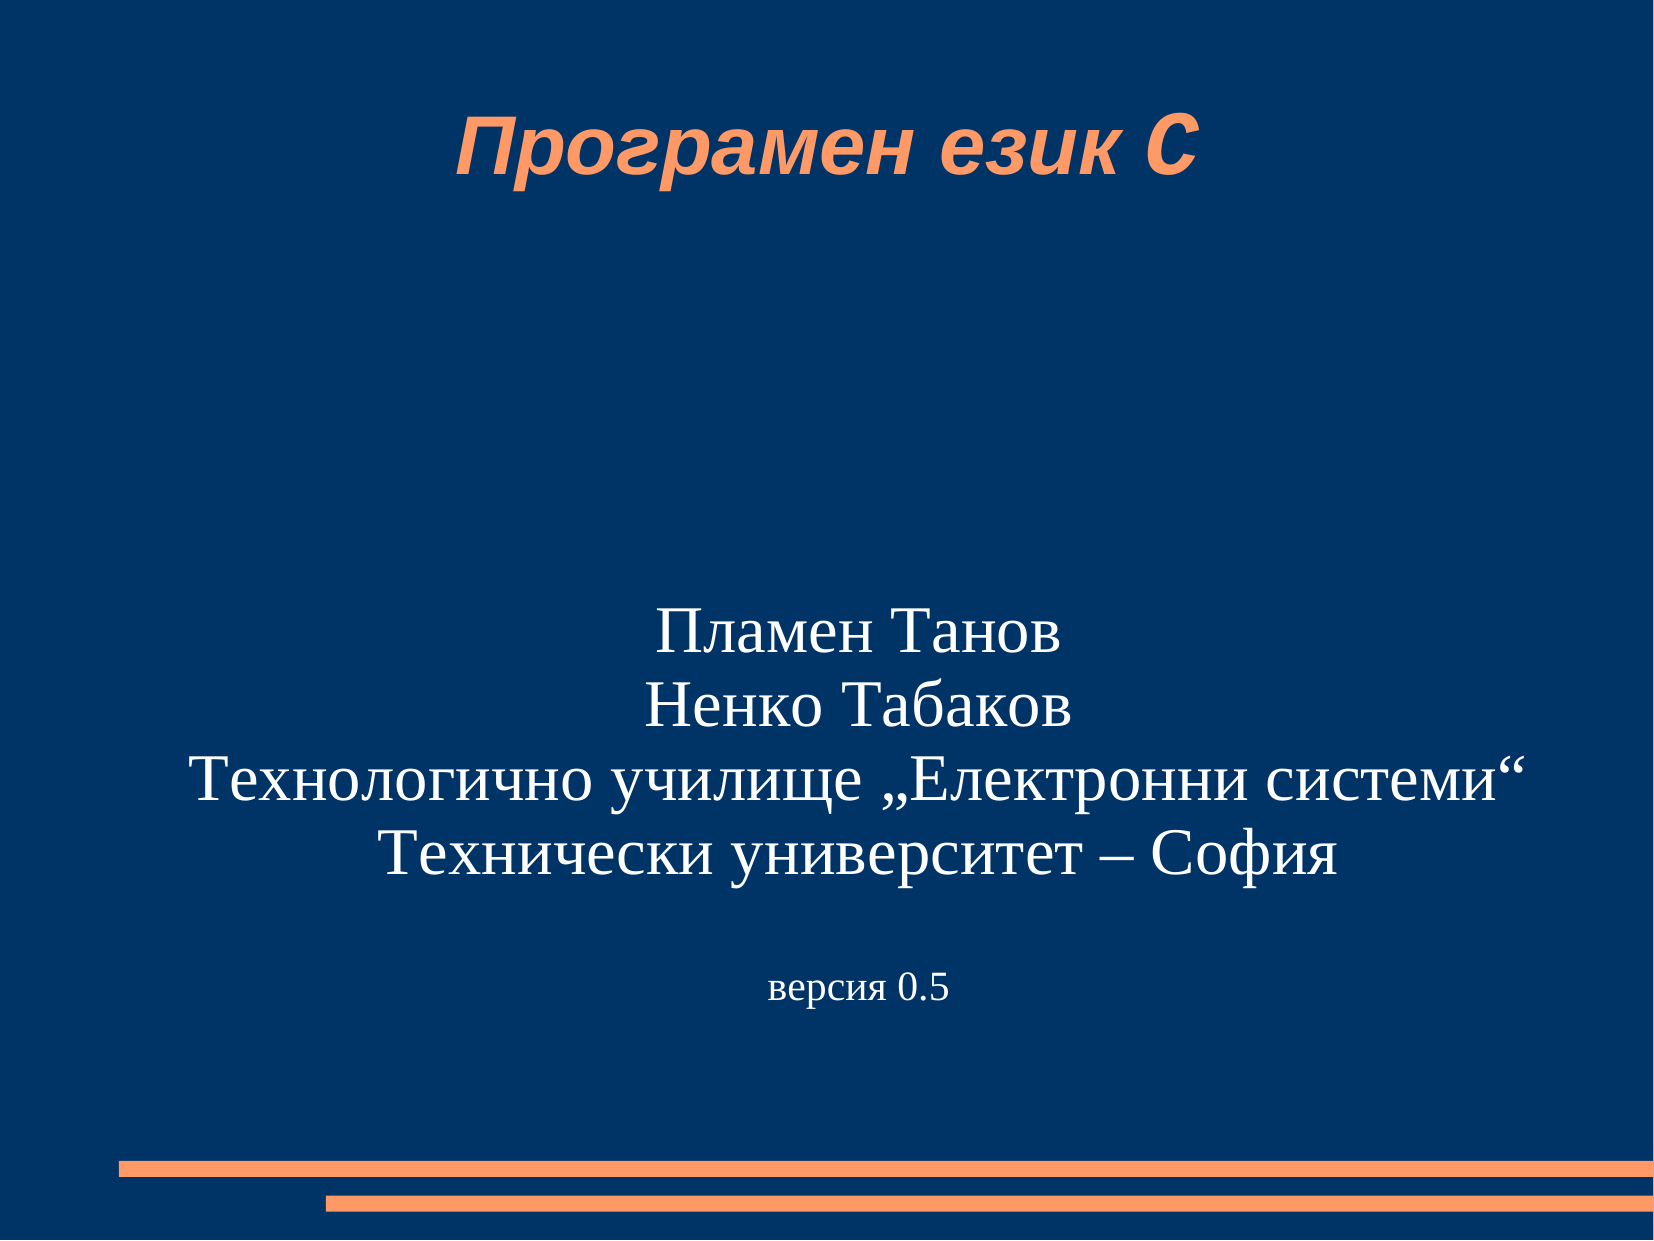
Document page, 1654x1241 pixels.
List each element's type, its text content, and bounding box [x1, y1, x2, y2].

subtitle Пламен Танов Ненко Табаков Технологично училище „Електронни системи“ Технически университет – София версия 0.5 [121, 322, 1561, 1133]
title Програмен език C [121, 46, 1534, 254]
